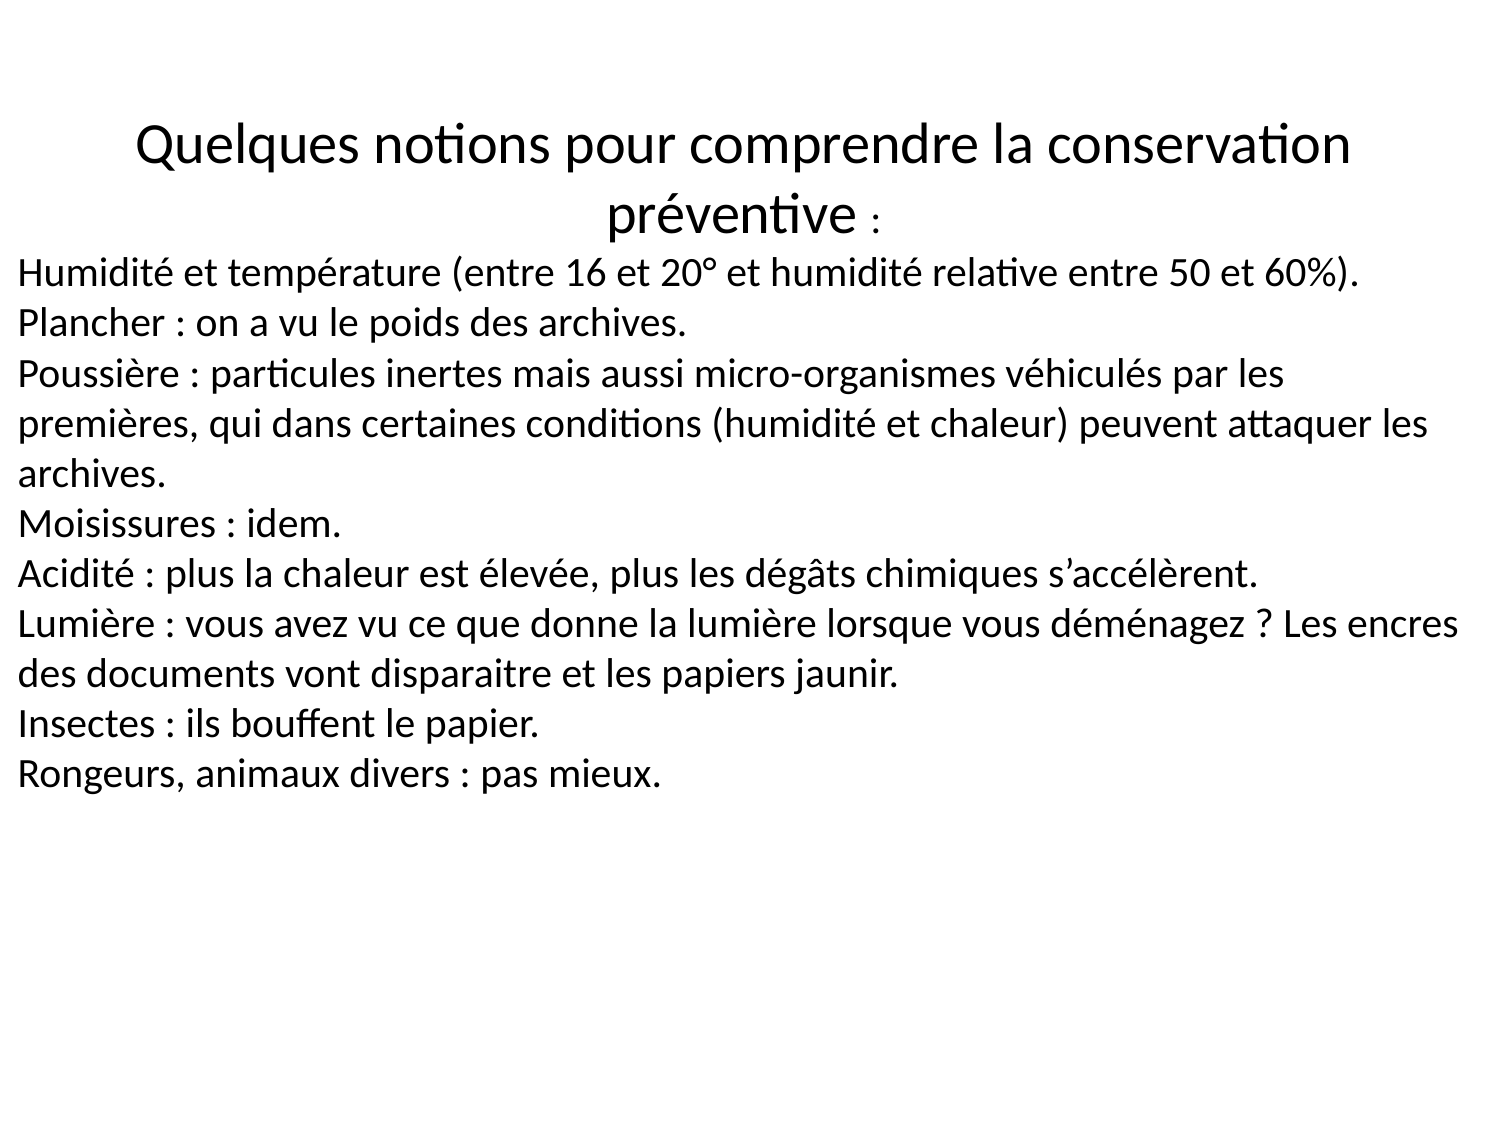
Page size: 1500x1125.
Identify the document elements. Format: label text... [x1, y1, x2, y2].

subtitle Quelques notions pour comprendre la conservation préventive : Humidité et température (entre 16 et 20° et humidité relative entre 50 et 60%). Plancher : on a vu le poids des archives. Poussière : particules inertes mais aussi micro-organismes véhiculés par les premières, qui dans certaines conditions (humidité et chaleur) peuvent attaquer les archives. Moisissures : idem. Acidité : plus la chaleur est élevée, plus les dégâts chimiques s’accélèrent. Lumière : vous avez vu ce que donne la lumière lorsque vous déménagez ? Les encres des documents vont disparaitre et les papiers jaunir. Insectes : ils bouffent le papier. Rongeurs, animaux divers : pas mieux. [17, 44, 1471, 1106]
